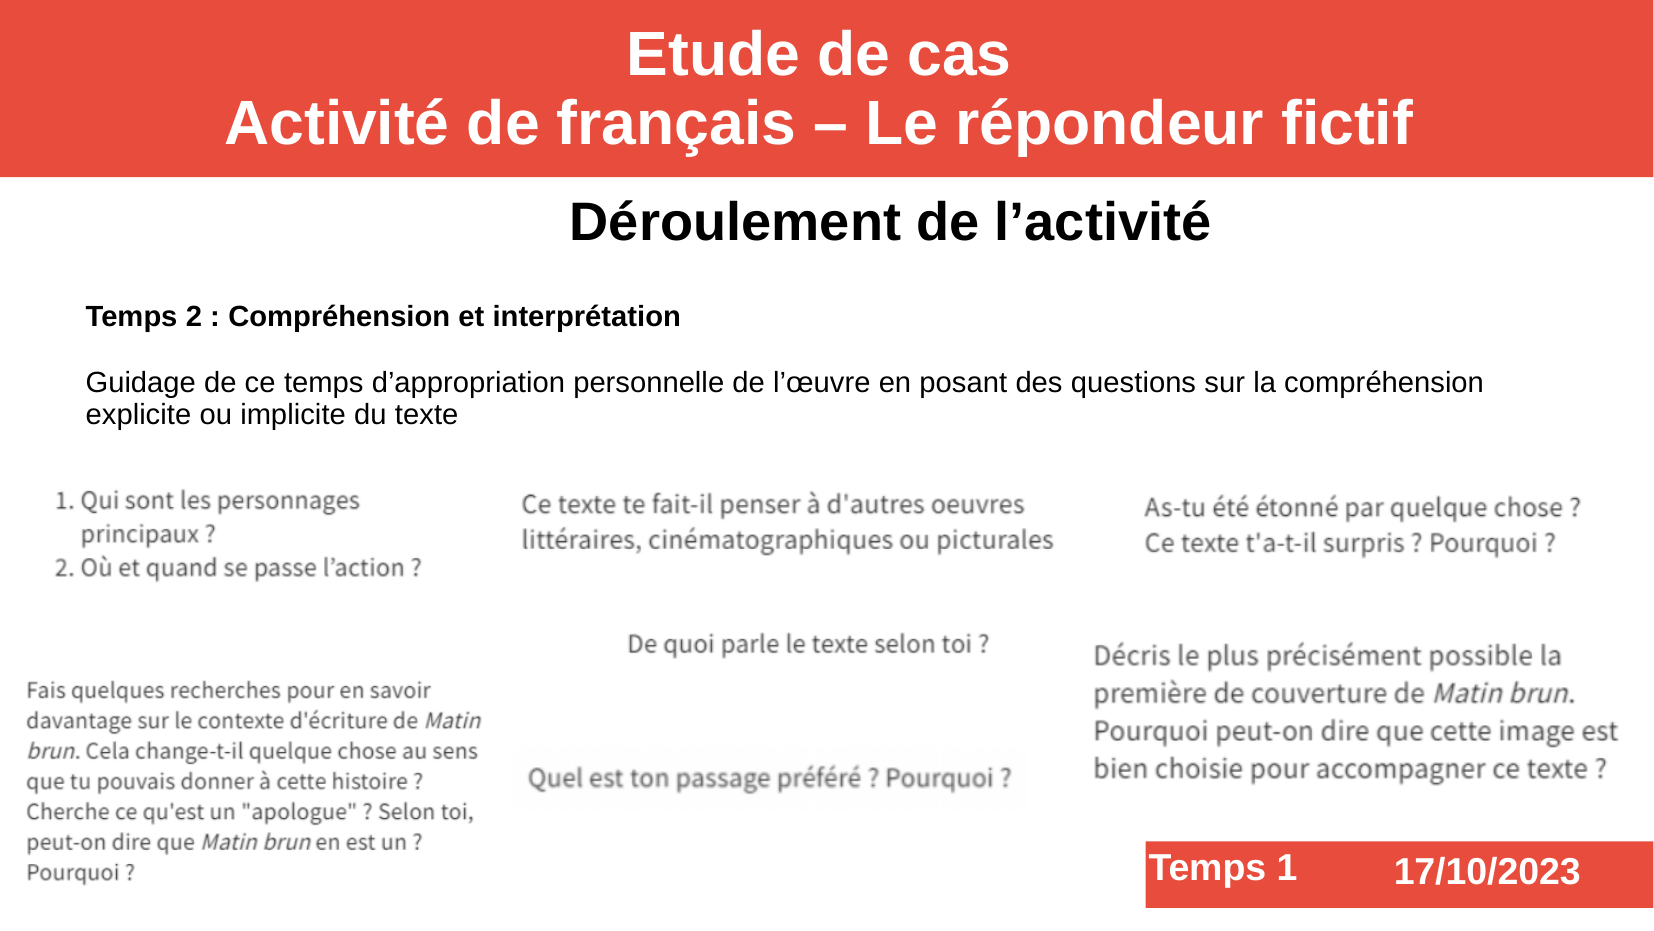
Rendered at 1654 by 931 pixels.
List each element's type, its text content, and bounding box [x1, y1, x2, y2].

picture [614, 614, 1004, 669]
text_box Déroulement de l’activité [555, 184, 1252, 259]
text_box Temps 2 : Compréhension et interprétation Guidage de ce temps d’appropriation personnelle de l’œuvre en posant des questions sur la compréhension explicite ou implicite du texte [70, 259, 1546, 505]
picture [507, 482, 1071, 567]
picture [512, 744, 1028, 811]
title Etude de cas Activité de français – Le répondeur fictif [224, 47, 1642, 158]
picture [15, 673, 497, 896]
picture [1084, 637, 1642, 802]
text_box Temps 1 [1133, 838, 1335, 931]
picture [35, 473, 438, 601]
picture [1133, 484, 1587, 569]
